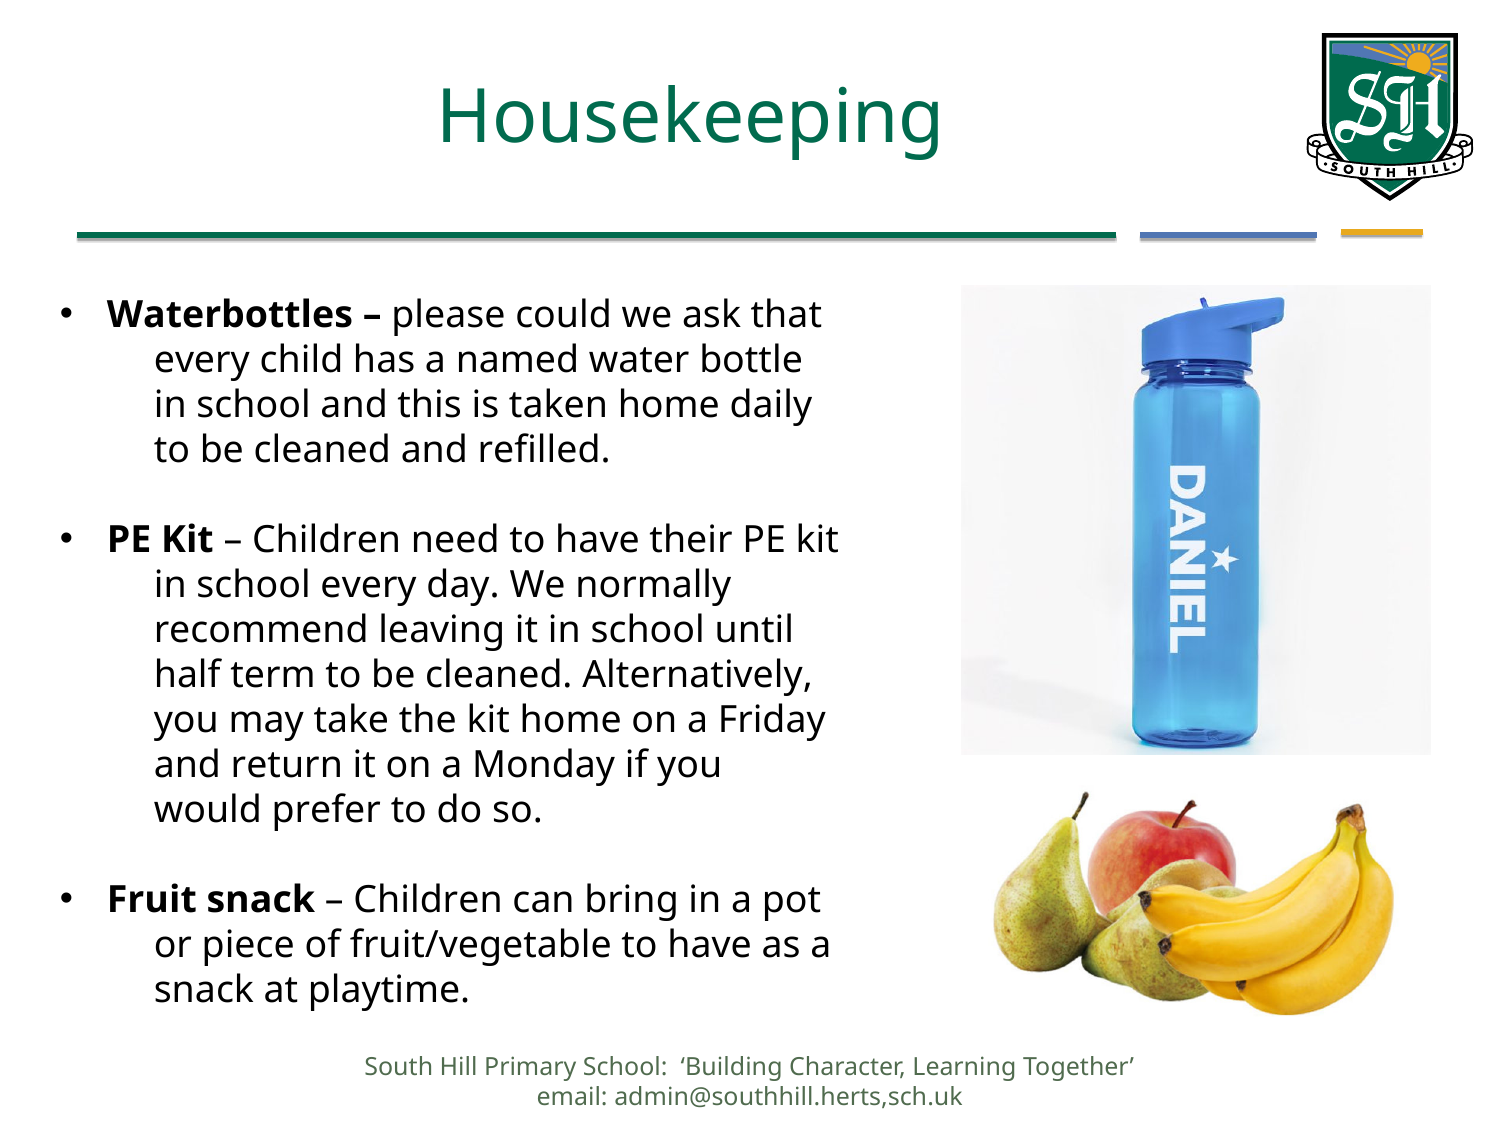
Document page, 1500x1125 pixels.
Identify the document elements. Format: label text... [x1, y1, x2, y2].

picture [961, 285, 1431, 755]
text_box Waterbottles – please could we ask that every child has a named water bottle in school and this is taken home daily to be cleaned and refilled. PE Kit – Children need to have their PE kit in school every day. We normally recommend leaving it in school until half term to be cleaned. Alternatively, you may take the kit home on a Friday and return it on a Monday if you would prefer to do so. Fruit snack – Children can bring in a pot or piece of fruit/vegetable to have as a snack at playtime. [45, 283, 855, 1018]
title Housekeeping [76, 19, 1306, 207]
picture [983, 780, 1409, 1017]
text_box South Hill Primary School: ‘Building Character, Learning Together’ email: admin@southhill.herts,sch.uk [253, 1042, 1247, 1103]
